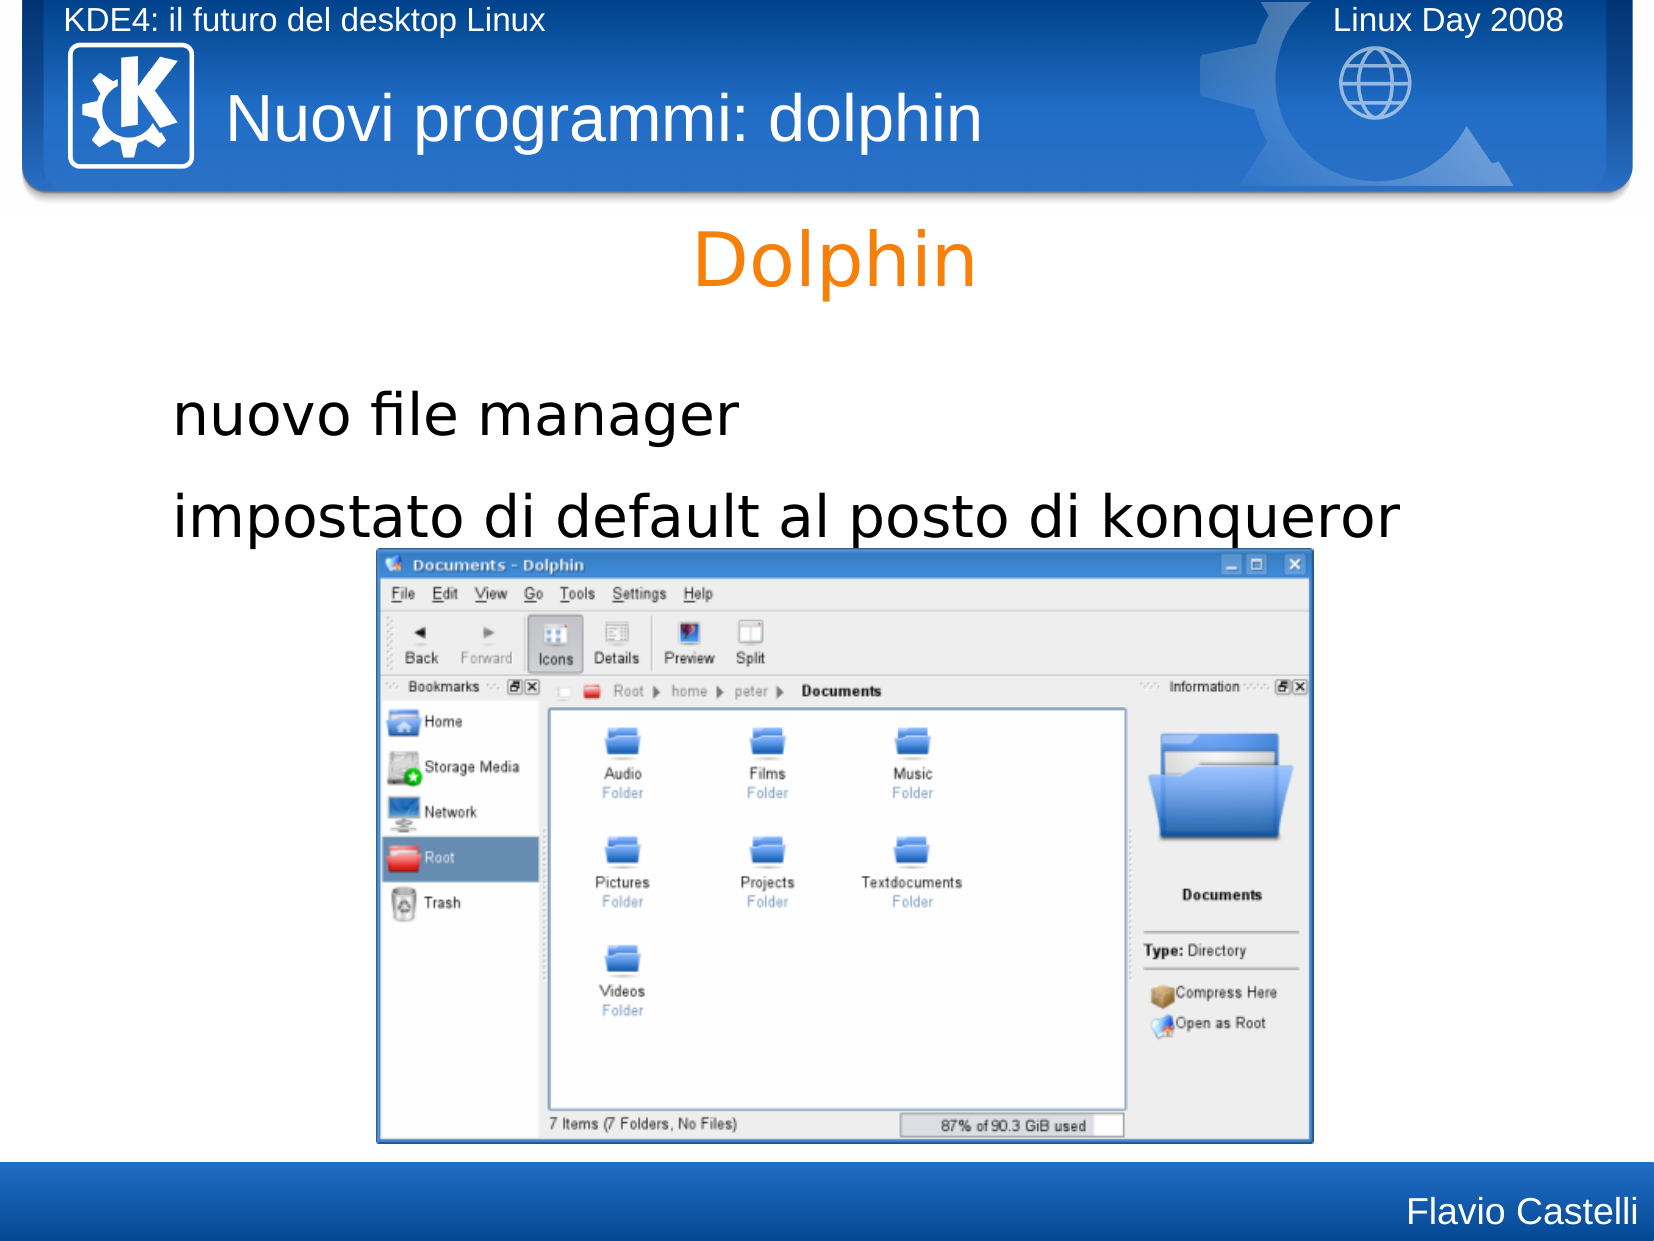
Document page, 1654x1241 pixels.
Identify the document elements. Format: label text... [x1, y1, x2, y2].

text_box nuovo file manager impostato di default al posto di konqueror [112, 340, 1592, 525]
title Nuovi programmi: dolphin [225, 49, 1571, 188]
list Dolphin [82, 230, 1571, 344]
picture [376, 548, 1314, 1144]
picture [0, 0, 1652, 216]
